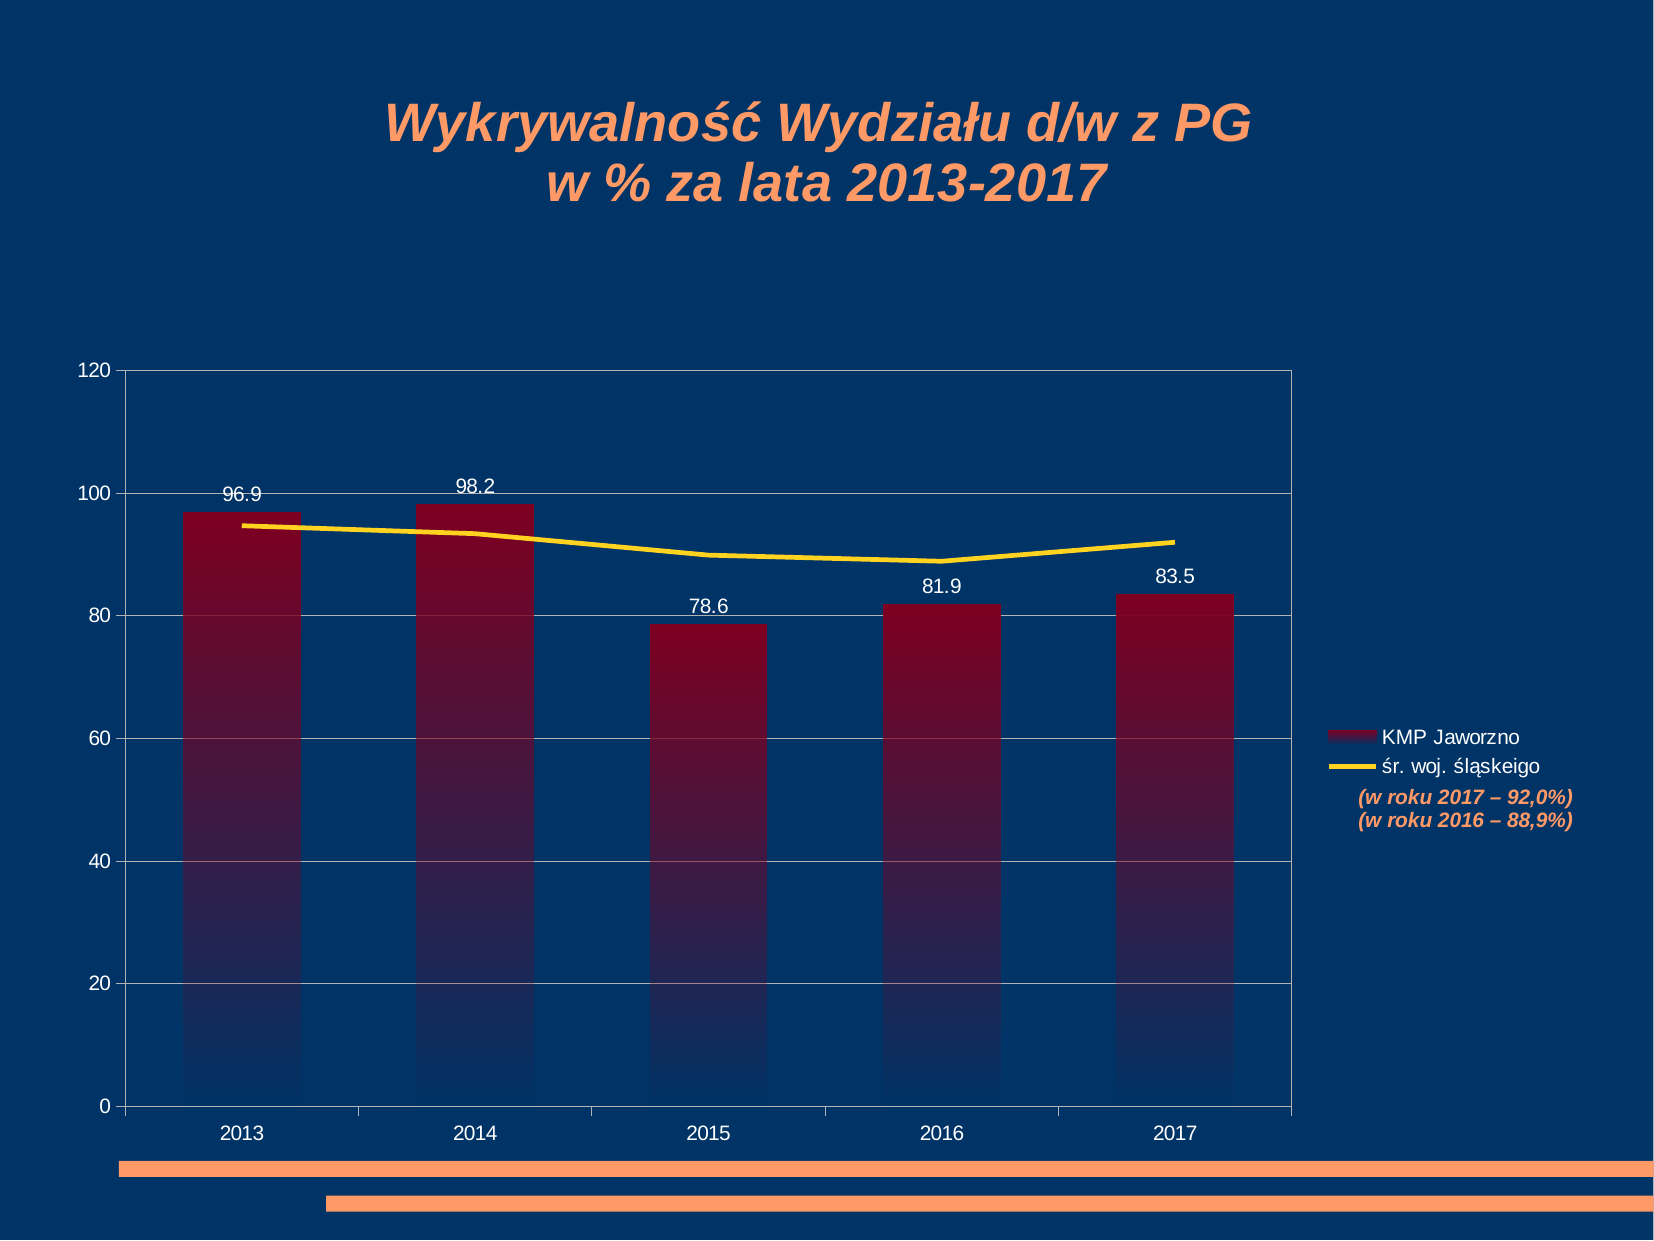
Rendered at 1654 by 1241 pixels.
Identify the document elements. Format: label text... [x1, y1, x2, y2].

chart [47, 342, 1560, 1162]
title (w roku 2017 – 92,0%) (w roku 2016 – 88,9%) [1358, 761, 1595, 833]
title Wykrywalność Wydziału d/w z PG w % za lata 2013-2017 [82, 49, 1571, 257]
